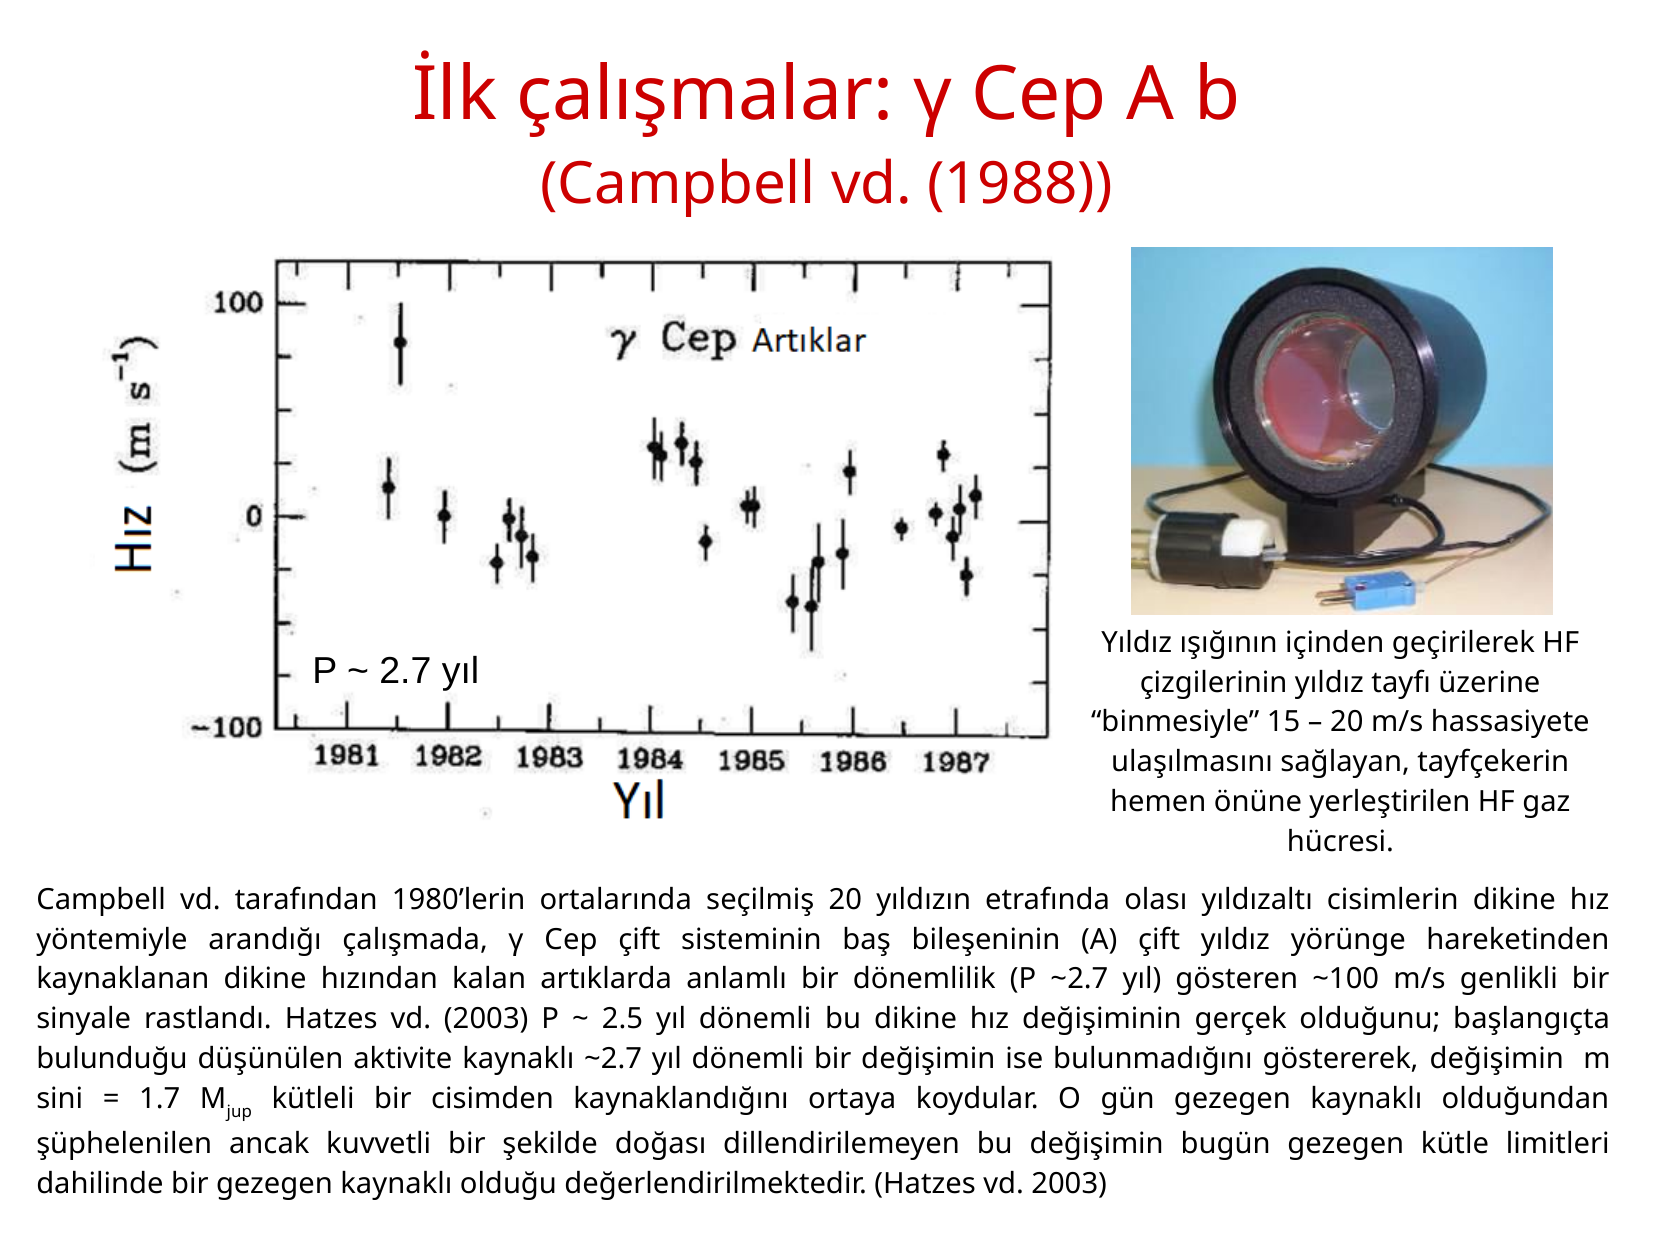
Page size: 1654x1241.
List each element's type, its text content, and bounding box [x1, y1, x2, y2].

picture [84, 233, 1068, 828]
text_box P ~ 2.7 yıl [297, 642, 722, 700]
text_box Campbell vd. tarafından 1980’lerin ortalarında seçilmiş 20 yıldızın etrafında olası yıldızaltı cisimlerin dikine hız yöntemiyle arandığı çalışmada, γ Cep çift sisteminin baş bileşeninin (A) çift yıldız yörünge hareketinden kaynaklanan dikine hızından kalan artıklarda anlamlı bir dönemlilik (P ~2.7 yıl) gösteren ~100 m/s genlikli bir sinyale rastlandı. Hatzes vd. (2003) P ~ 2.5 yıl dönemli bu dikine hız değişiminin gerçek olduğunu; başlangıçta bulunduğu düşünülen aktivite kaynaklı ~2.7 yıl dönemli bir değişimin ise bulunmadığını göstererek, değişimin m sini = 1.7 Mjup kütleli bir cisimden kaynaklandığını ortaya koydular. O gün gezegen kaynaklı olduğundan şüphelenilen ancak kuvvetli bir şekilde doğası dillendirilemeyen bu değişimin bugün gezegen kütle limitleri dahilinde bir gezegen kaynaklı olduğu değerlendirilmektedir. (Hatzes vd. 2003) [21, 870, 1626, 1215]
title İlk çalışmalar: γ Cep A b (Campbell vd. (1988)) [82, 47, 1571, 213]
picture [1131, 247, 1553, 615]
text_box Yıldız ışığının içinden geçirilerek HF çizgilerinin yıldız tayfı üzerine “binmesiyle” 15 – 20 m/s hassasiyete ulaşılmasını sağlayan, tayfçekerin hemen önüne yerleştirilen HF gaz hücresi. [1052, 613, 1629, 844]
